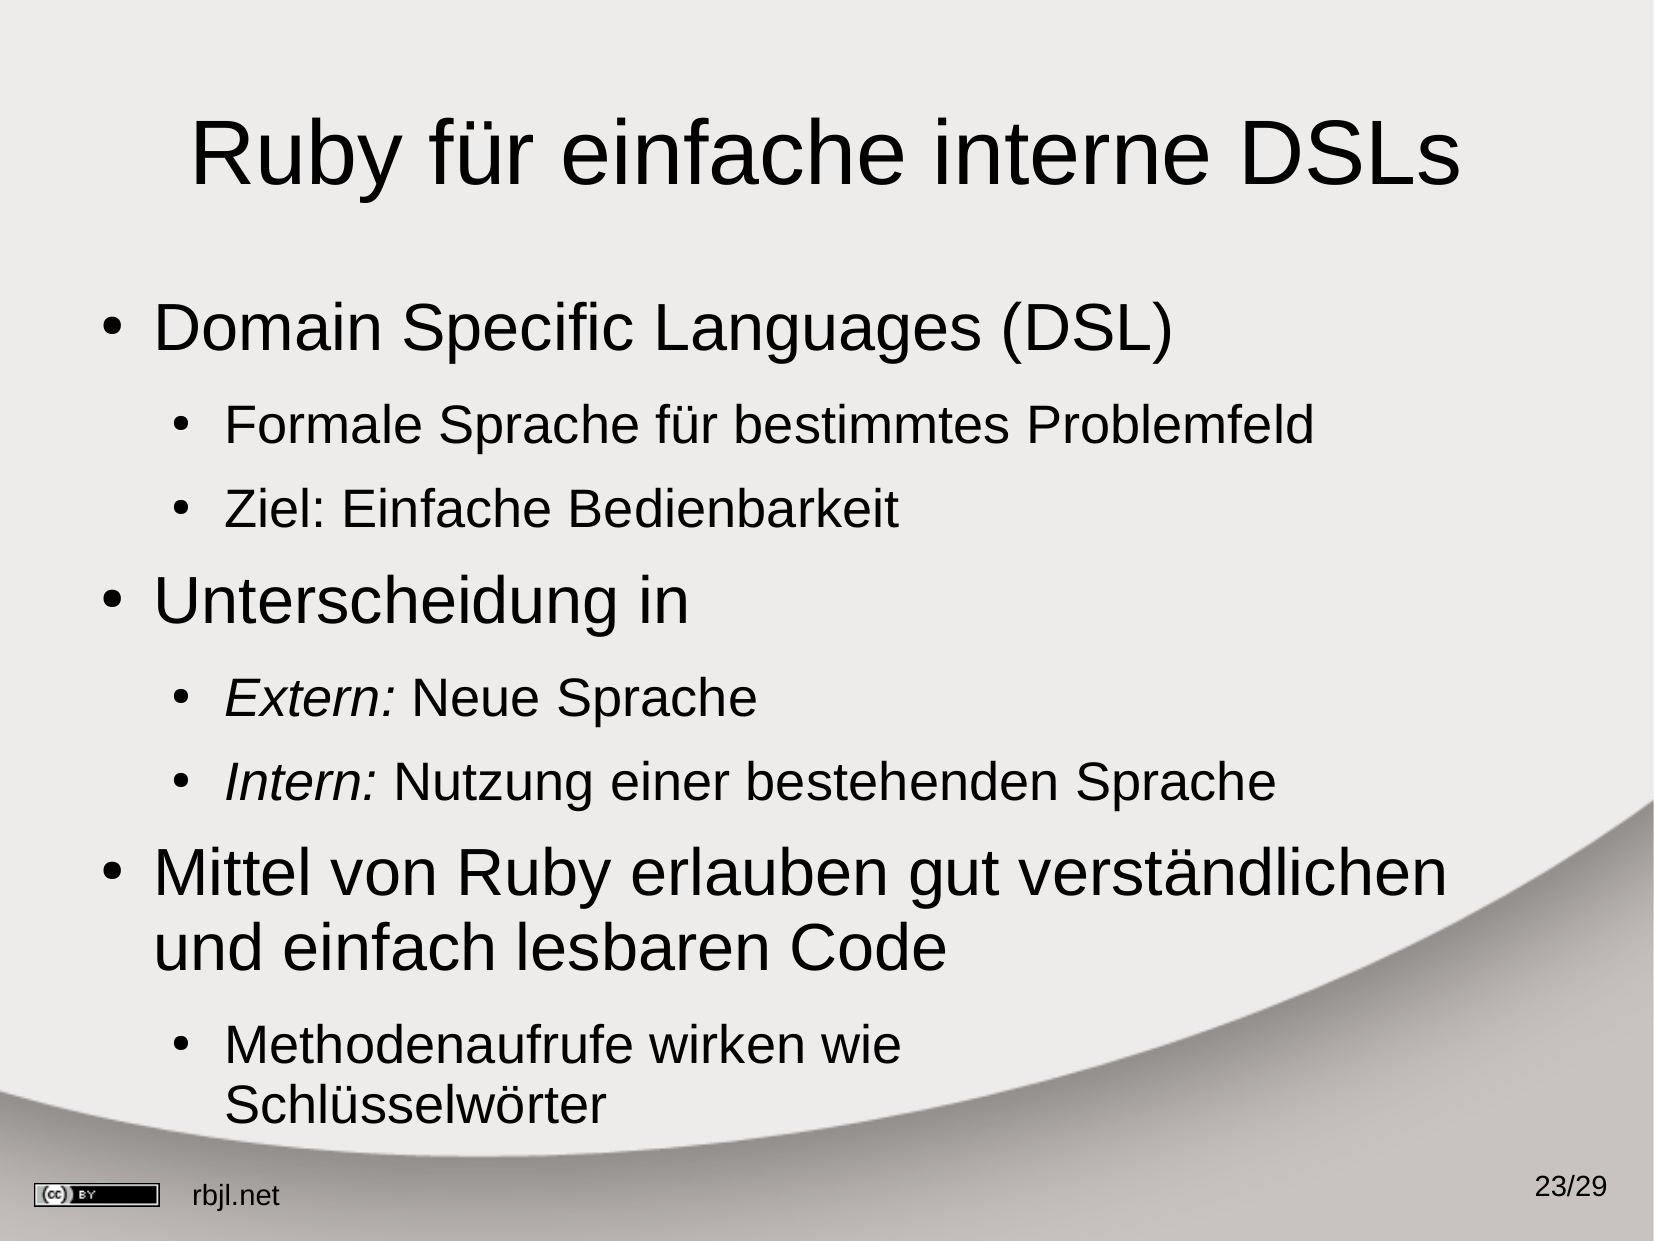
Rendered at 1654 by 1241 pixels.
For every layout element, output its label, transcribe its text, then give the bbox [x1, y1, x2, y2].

picture [0, 0, 1654, 1241]
list Domain Specific Languages (DSL) Formale Sprache für bestimmtes Problemfeld Ziel: Einfache Bedienbarkeit Unterscheidung in Extern: Neue Sprache Intern: Nutzung einer bestehenden Sprache Mittel von Ruby erlauben gut verständlichen und einfach lesbaren Code Methodenaufrufe wirken wie Schlüsselwörter [82, 290, 1571, 1136]
title Ruby für einfache interne DSLs [82, 49, 1571, 257]
